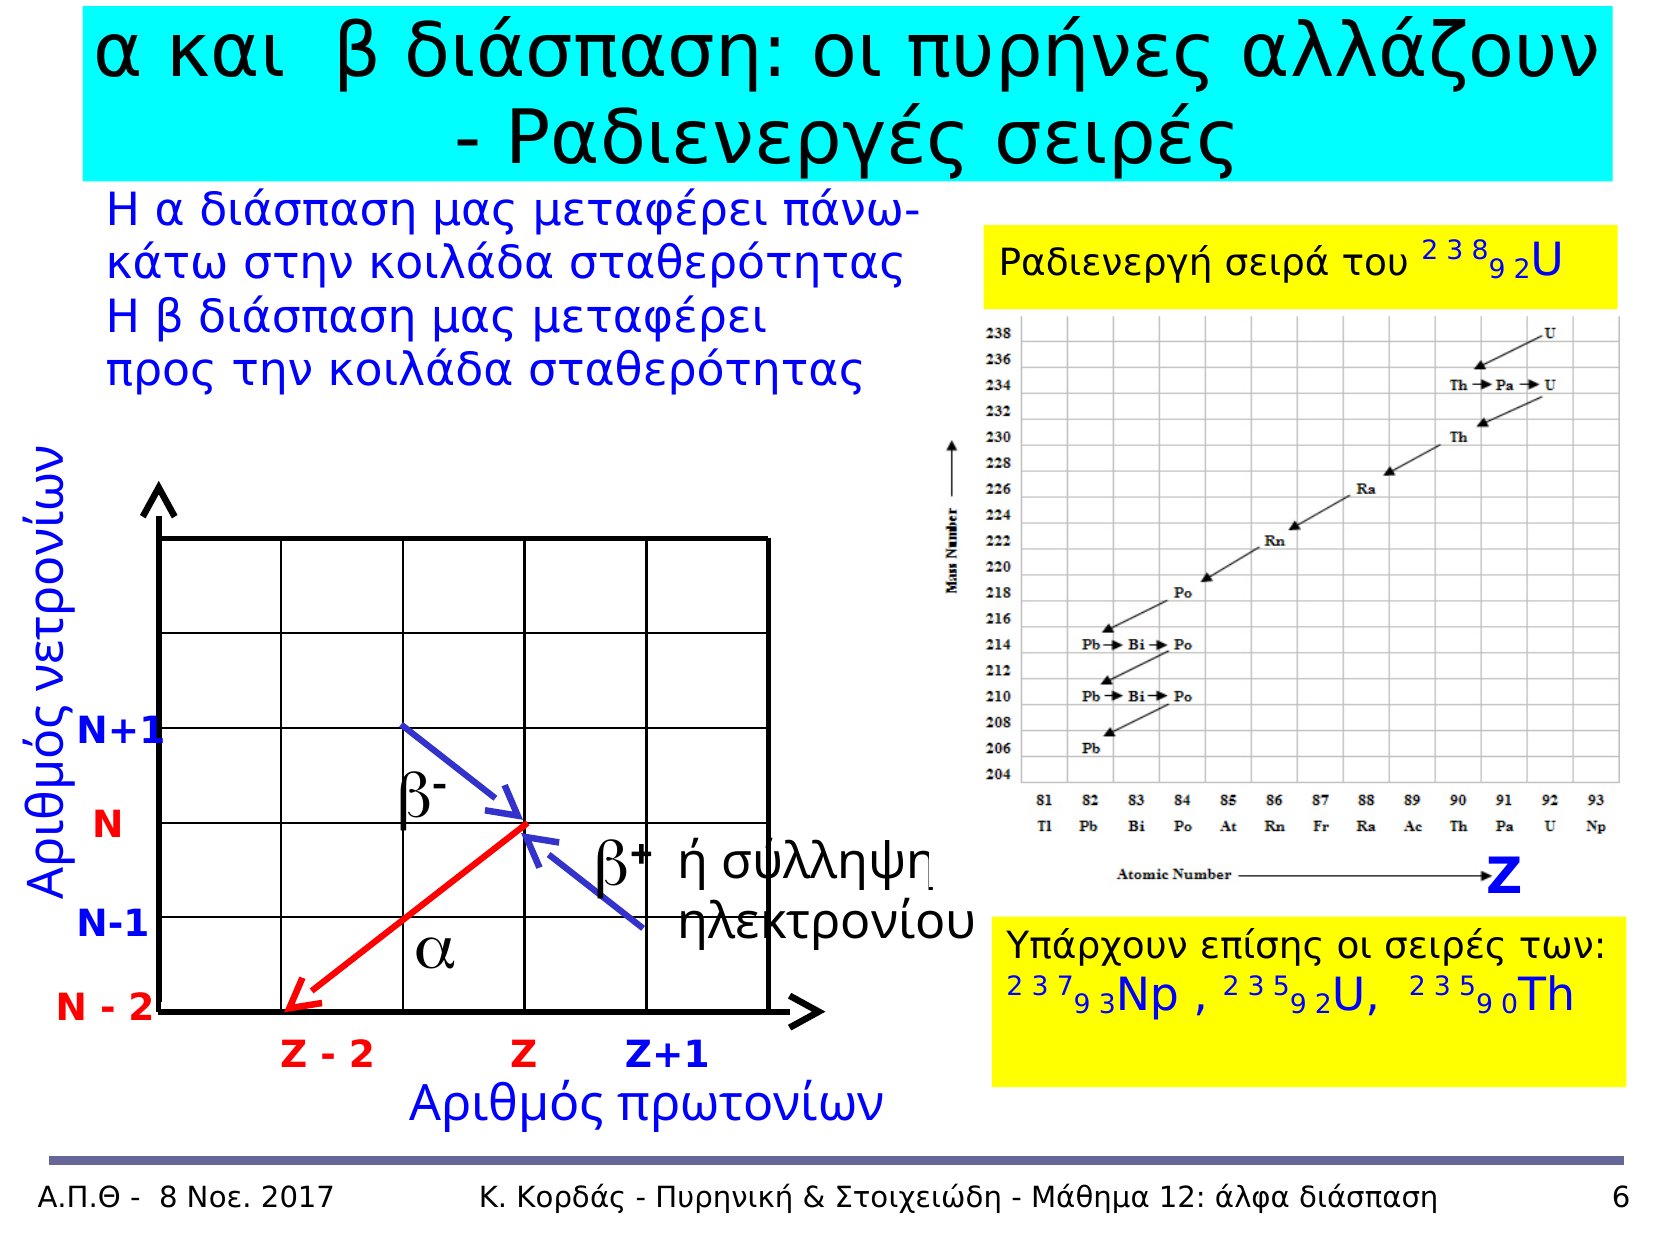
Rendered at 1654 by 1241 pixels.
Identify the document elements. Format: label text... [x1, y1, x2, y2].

text_box - [432, 743, 461, 766]
text_box Ζ [1471, 840, 1591, 914]
text_box - [381, 743, 461, 839]
text_box ή σύλληψη ηλεκτρονίου [663, 820, 992, 957]
text_box Αριθμός πρωτονίων [394, 1062, 900, 1138]
title α και β διάσπαση: οι πυρήνες αλλάζουν - Ραδιενεργές σειρές [82, 6, 1613, 182]
text_box Ν [77, 795, 211, 855]
text_box Ζ+1 [610, 1025, 743, 1085]
text_box Η α διάσπαση μας μεταφέρει πάνω-κάτω στην κοιλάδα σταθερότητας Η β διάσπαση μας μεταφέρει προς την κοιλάδα σταθερότητας [90, 175, 938, 405]
text_box Ραδιενεργή σειρά του 2 3 89 2U [983, 225, 1618, 310]
text_box Ν - 2 [40, 978, 174, 1038]
text_box Ζ - 2 [265, 1025, 399, 1085]
text_box Υπάρχουν επίσης οι σειρές των: 2 3 79 3Np , 2 3 59 2U, 2 3 59 0Th [991, 916, 1627, 1088]
text_box  [399, 894, 472, 990]
text_box Ζ [495, 1025, 610, 1085]
text_box + [578, 810, 668, 907]
picture [929, 315, 1620, 887]
text_box Ν+1 [61, 701, 195, 761]
text_box Αριθμός νετρονίων [5, 430, 81, 915]
text_box Ν-1 [61, 894, 195, 954]
